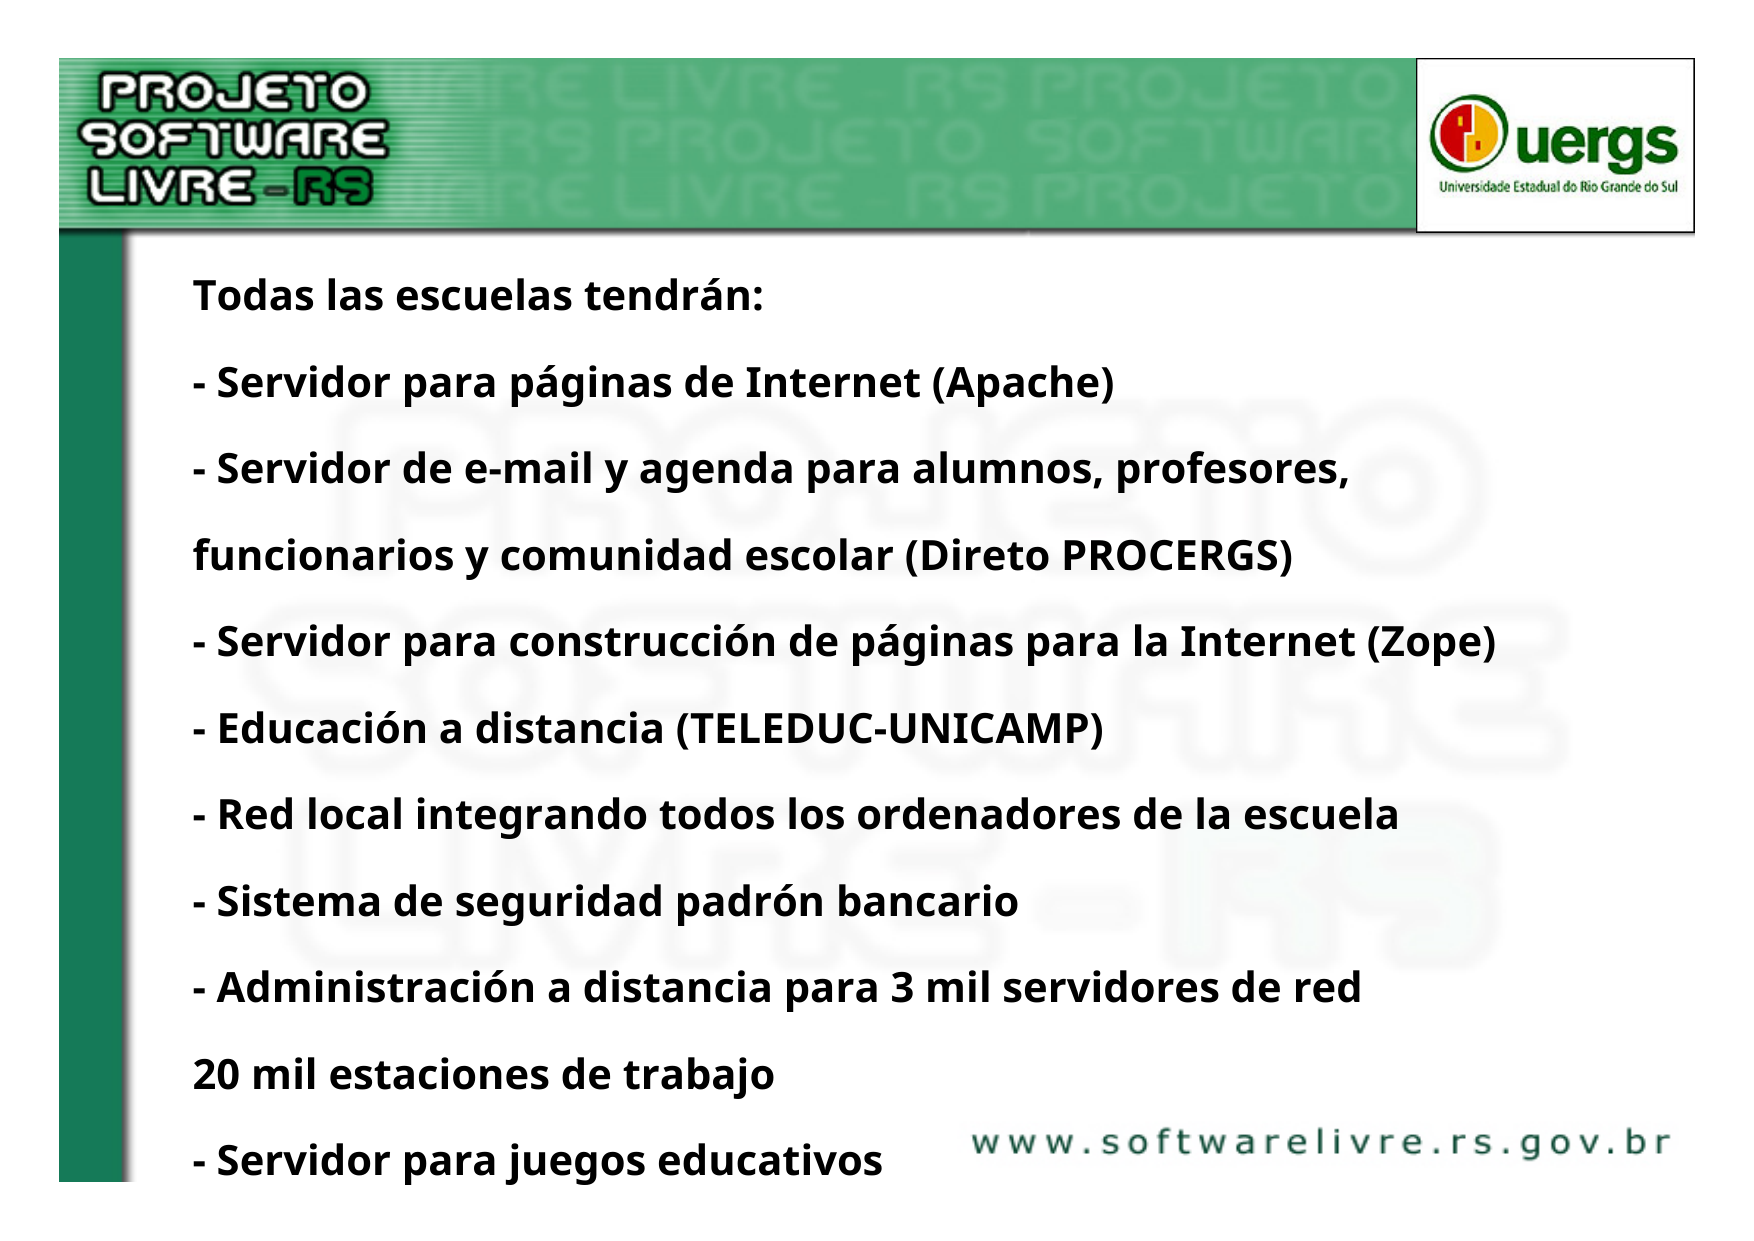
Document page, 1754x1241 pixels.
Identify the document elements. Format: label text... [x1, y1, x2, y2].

picture [581, 1157, 590, 1170]
picture [59, 58, 1695, 1182]
picture [410, 1157, 419, 1170]
text_box Todas las escuelas tendrán: - Servidor para páginas de Internet (Apache) - Servidor de e-mail y agenda para alumnos, profesores, funcionarios y comunidad escolar (Direto PROCERGS) - Servidor para construcción de páginas para la Internet (Zope) - Educación a distancia (TELEDUC-UNICAMP) - Red local integrando todos los ordenadores de la escuela - Sistema de seguridad padrón bancario - Administración a distancia para 3 mil servidores de red 20 mil estaciones de trabajo - Servidor para juegos educativos [156, 265, 1674, 1120]
